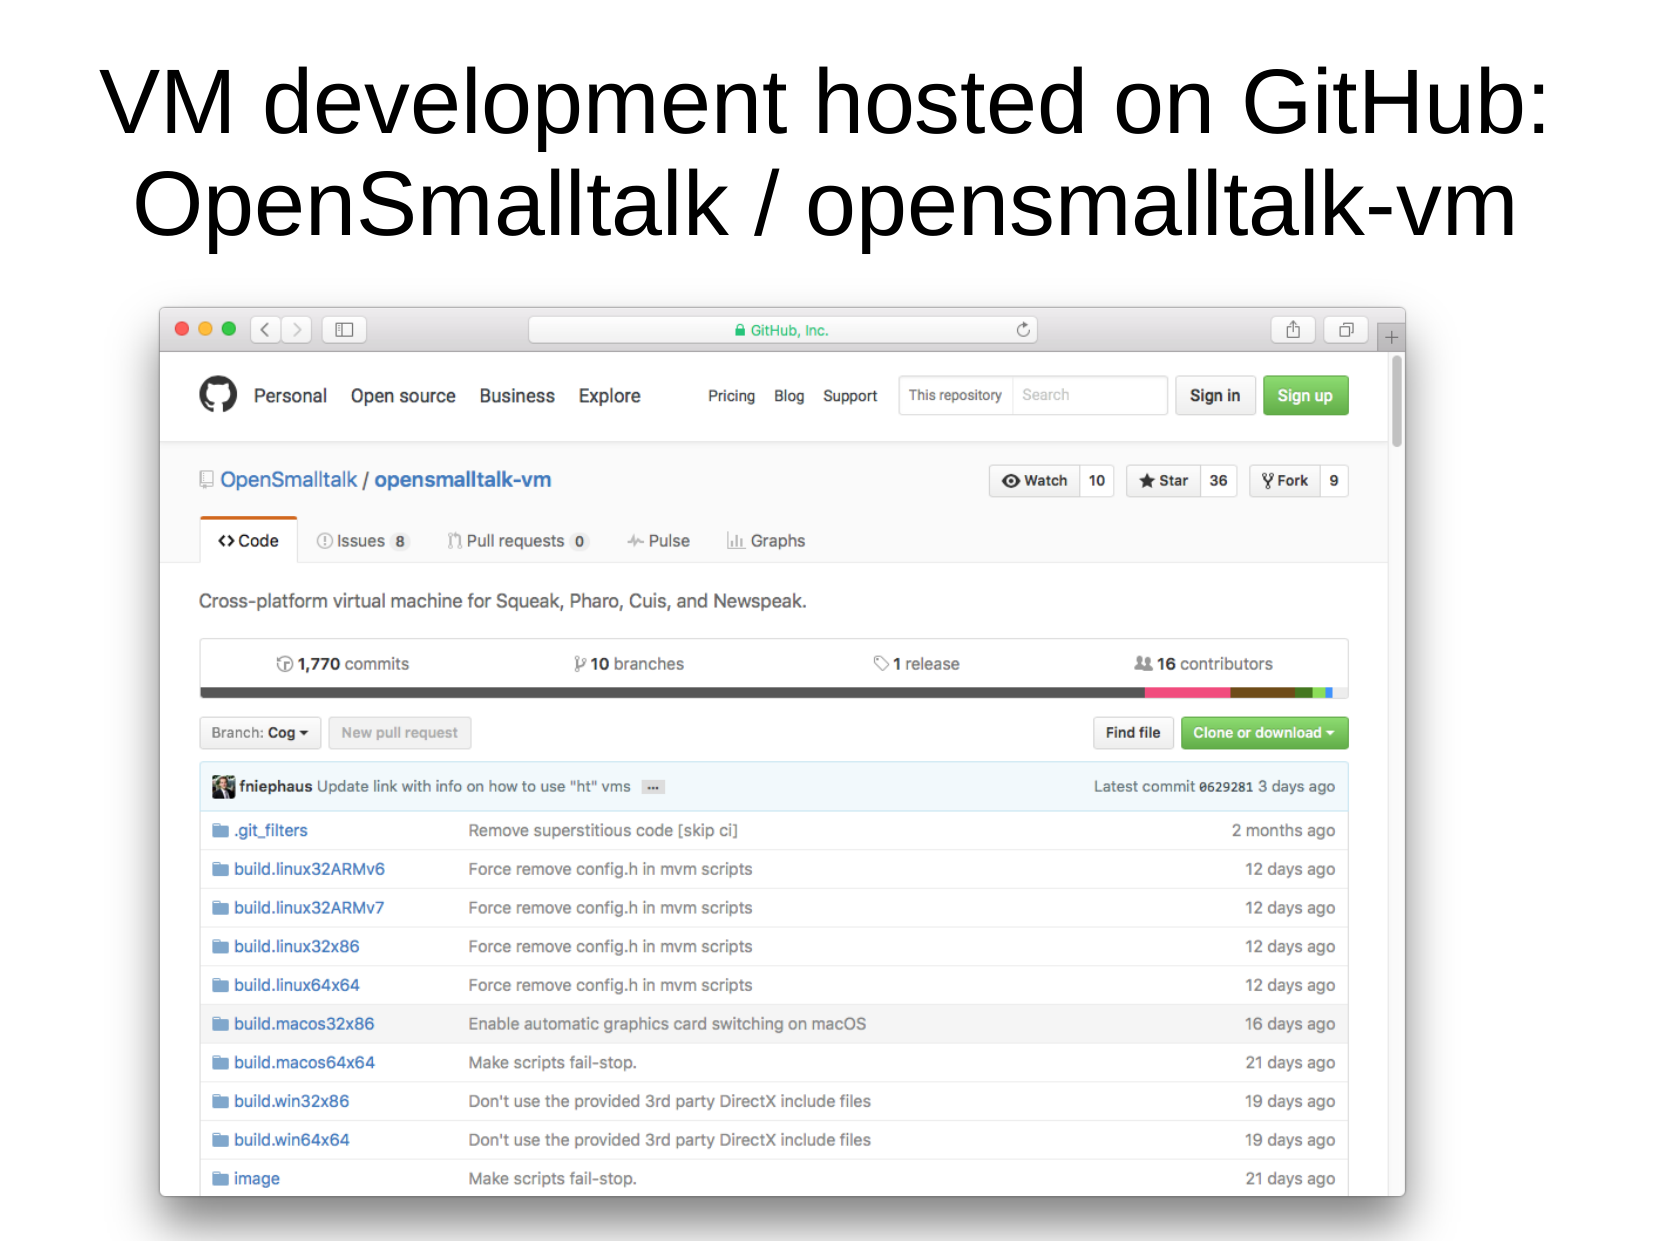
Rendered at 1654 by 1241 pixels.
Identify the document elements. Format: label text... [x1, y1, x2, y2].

picture [94, 270, 1471, 1241]
title VM development hosted on GitHub: OpenSmalltalk / opensmalltalk-vm [82, 49, 1571, 257]
